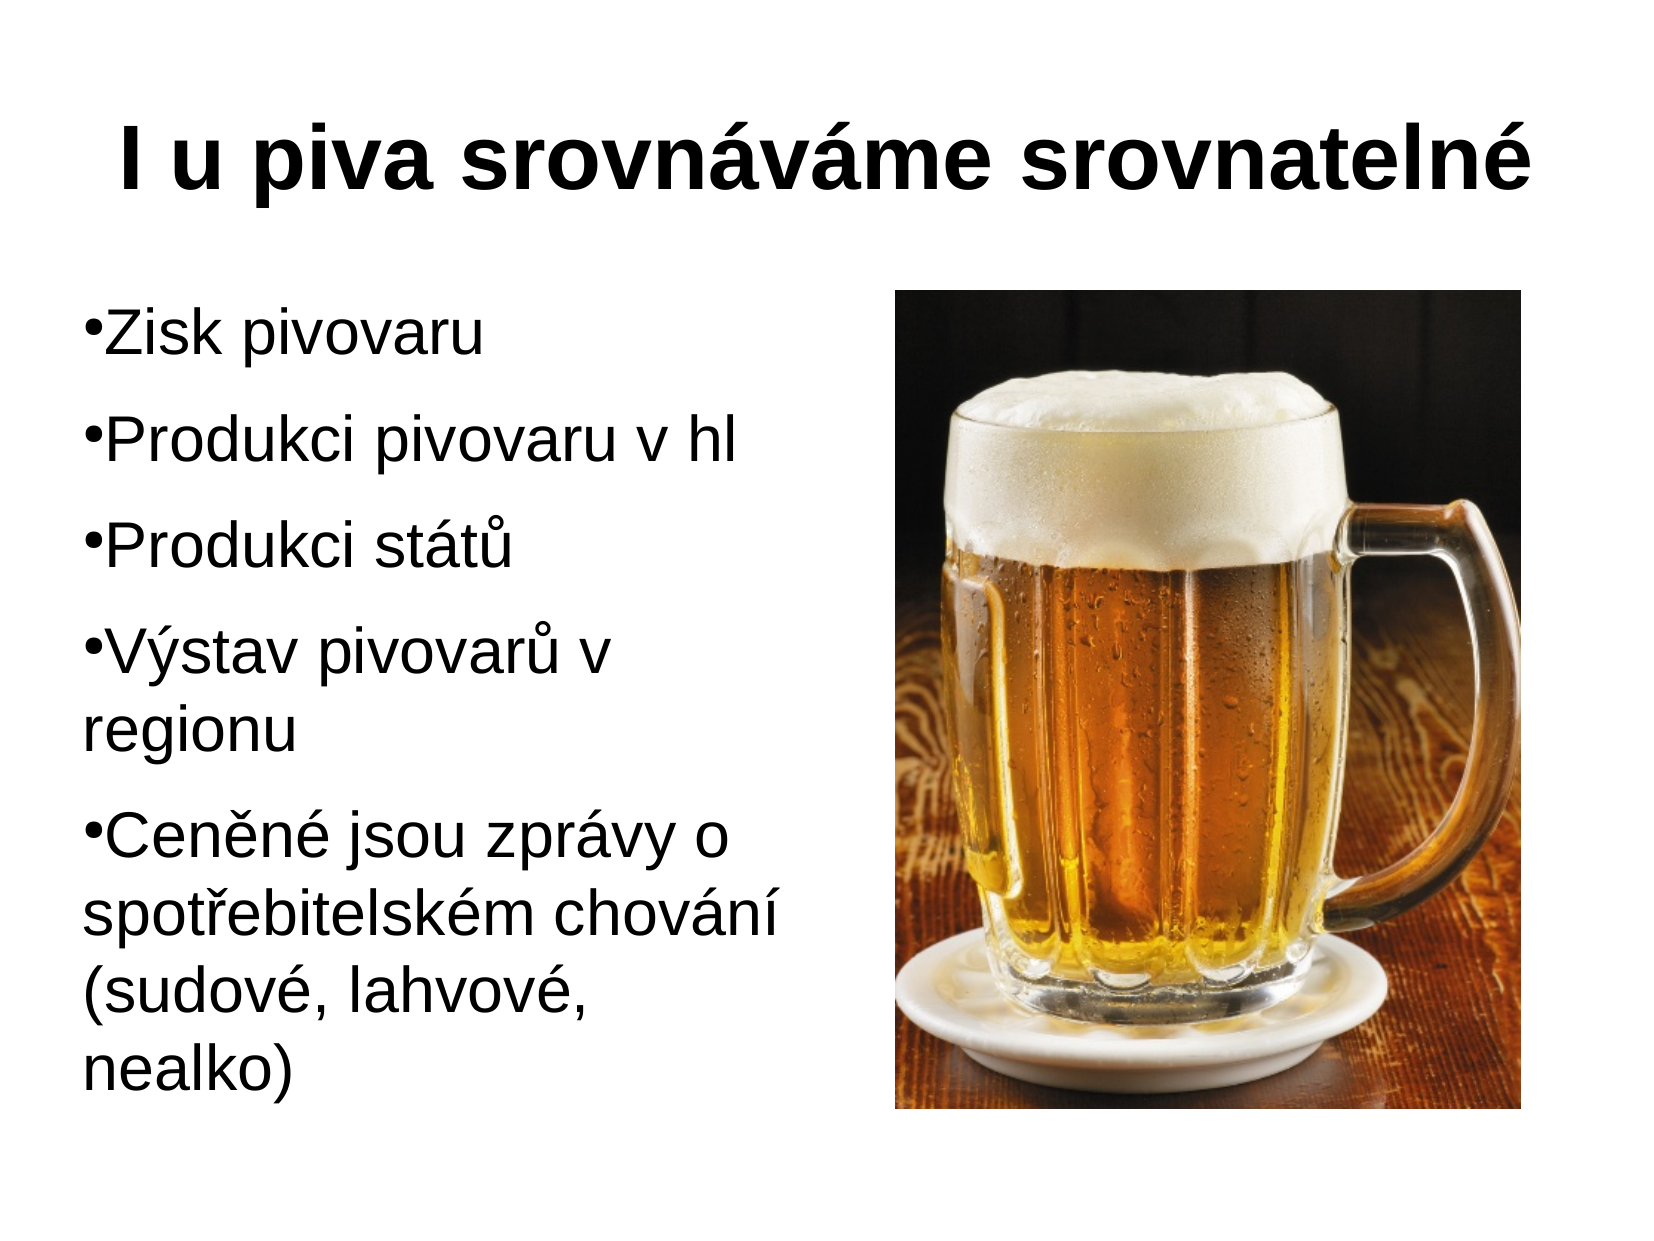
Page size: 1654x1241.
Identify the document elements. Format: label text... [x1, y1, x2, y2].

list Zisk pivovaru Produkci pivovaru v hl Produkci států Výstav pivovarů v regionu Ceněné jsou zprávy o spotřebitelském chování (sudové, lahvové, nealko) [82, 290, 809, 1109]
title I u piva srovnáváme srovnatelné [82, 49, 1571, 257]
picture [895, 290, 1521, 1109]
